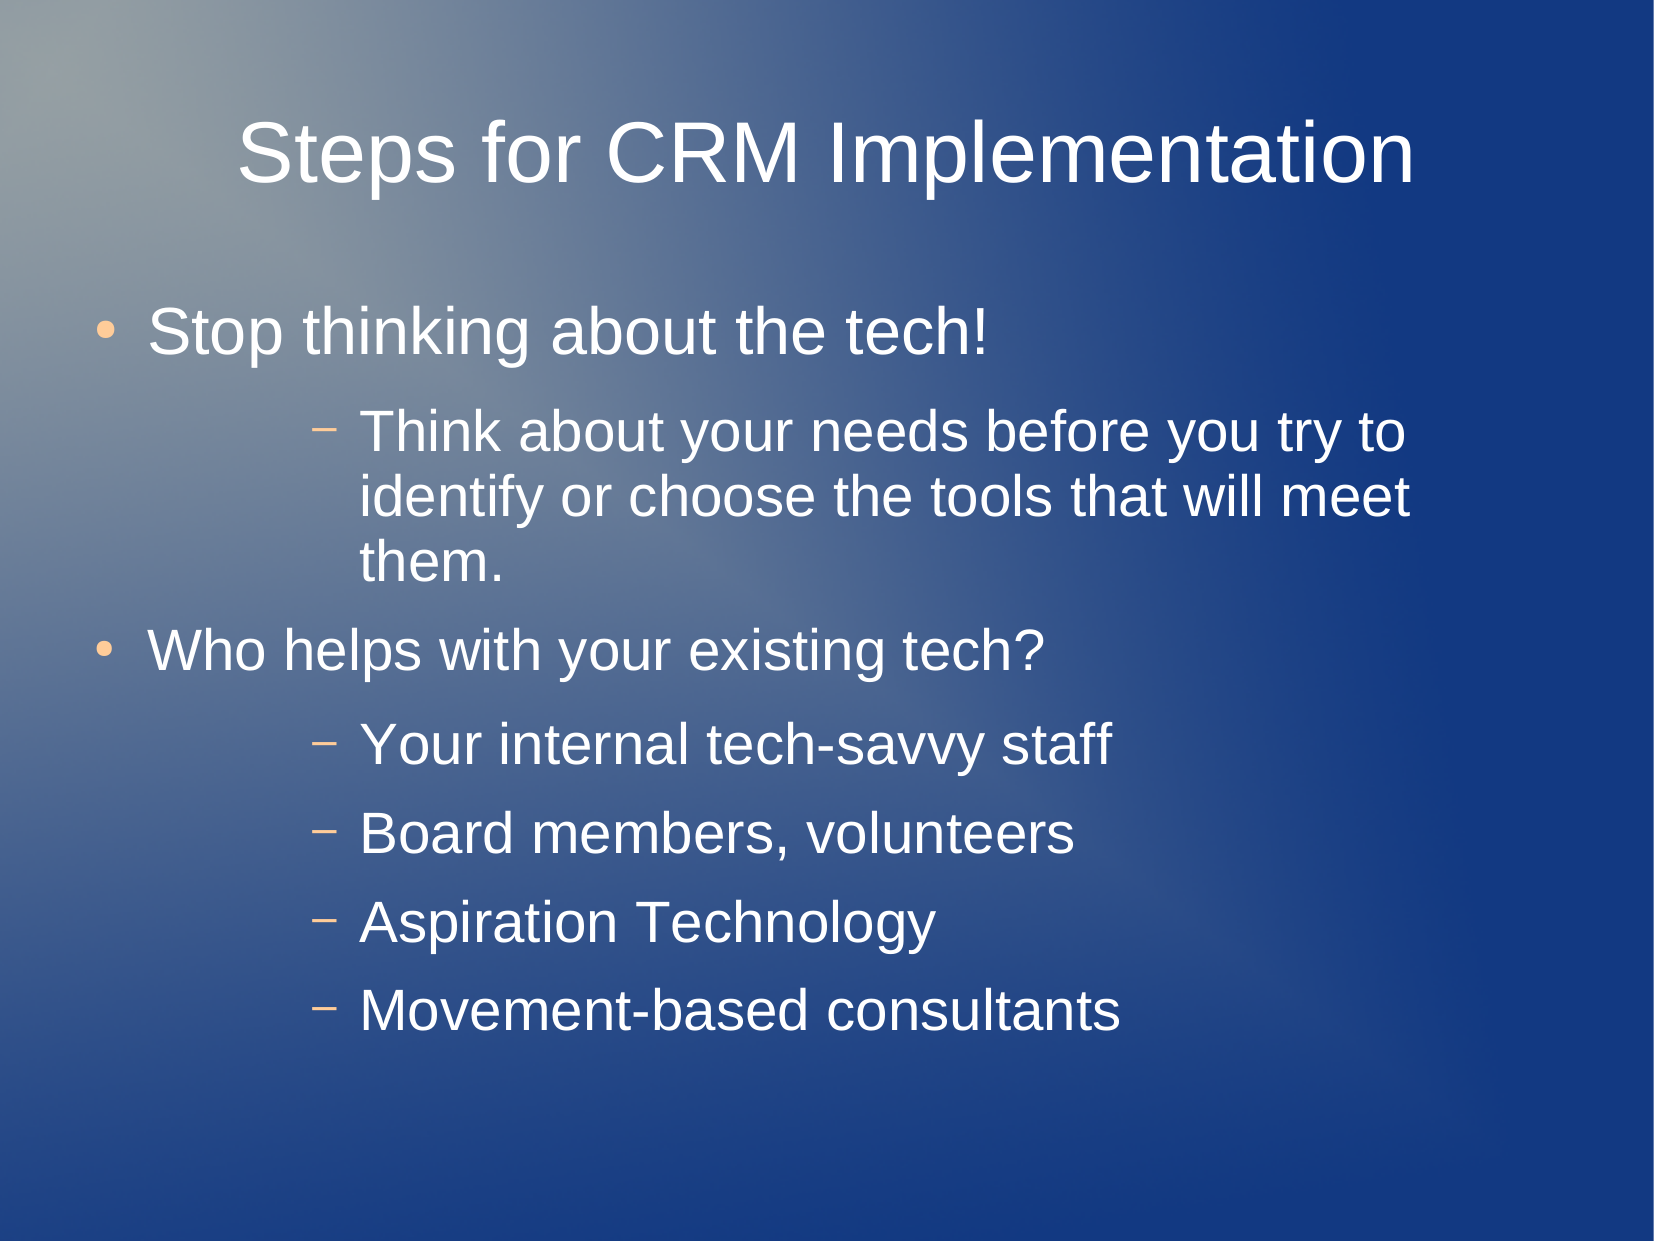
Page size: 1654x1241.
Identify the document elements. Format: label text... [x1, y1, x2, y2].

picture [0, 0, 1654, 1241]
title Steps for CRM Implementation [82, 49, 1571, 257]
list Stop thinking about the tech! Think about your needs before you try to identify or choose the tools that will meet them. Who helps with your existing tech? Your internal tech-savvy staff Board members, volunteers Aspiration Technology Movement-based consultants [76, 294, 1565, 1114]
